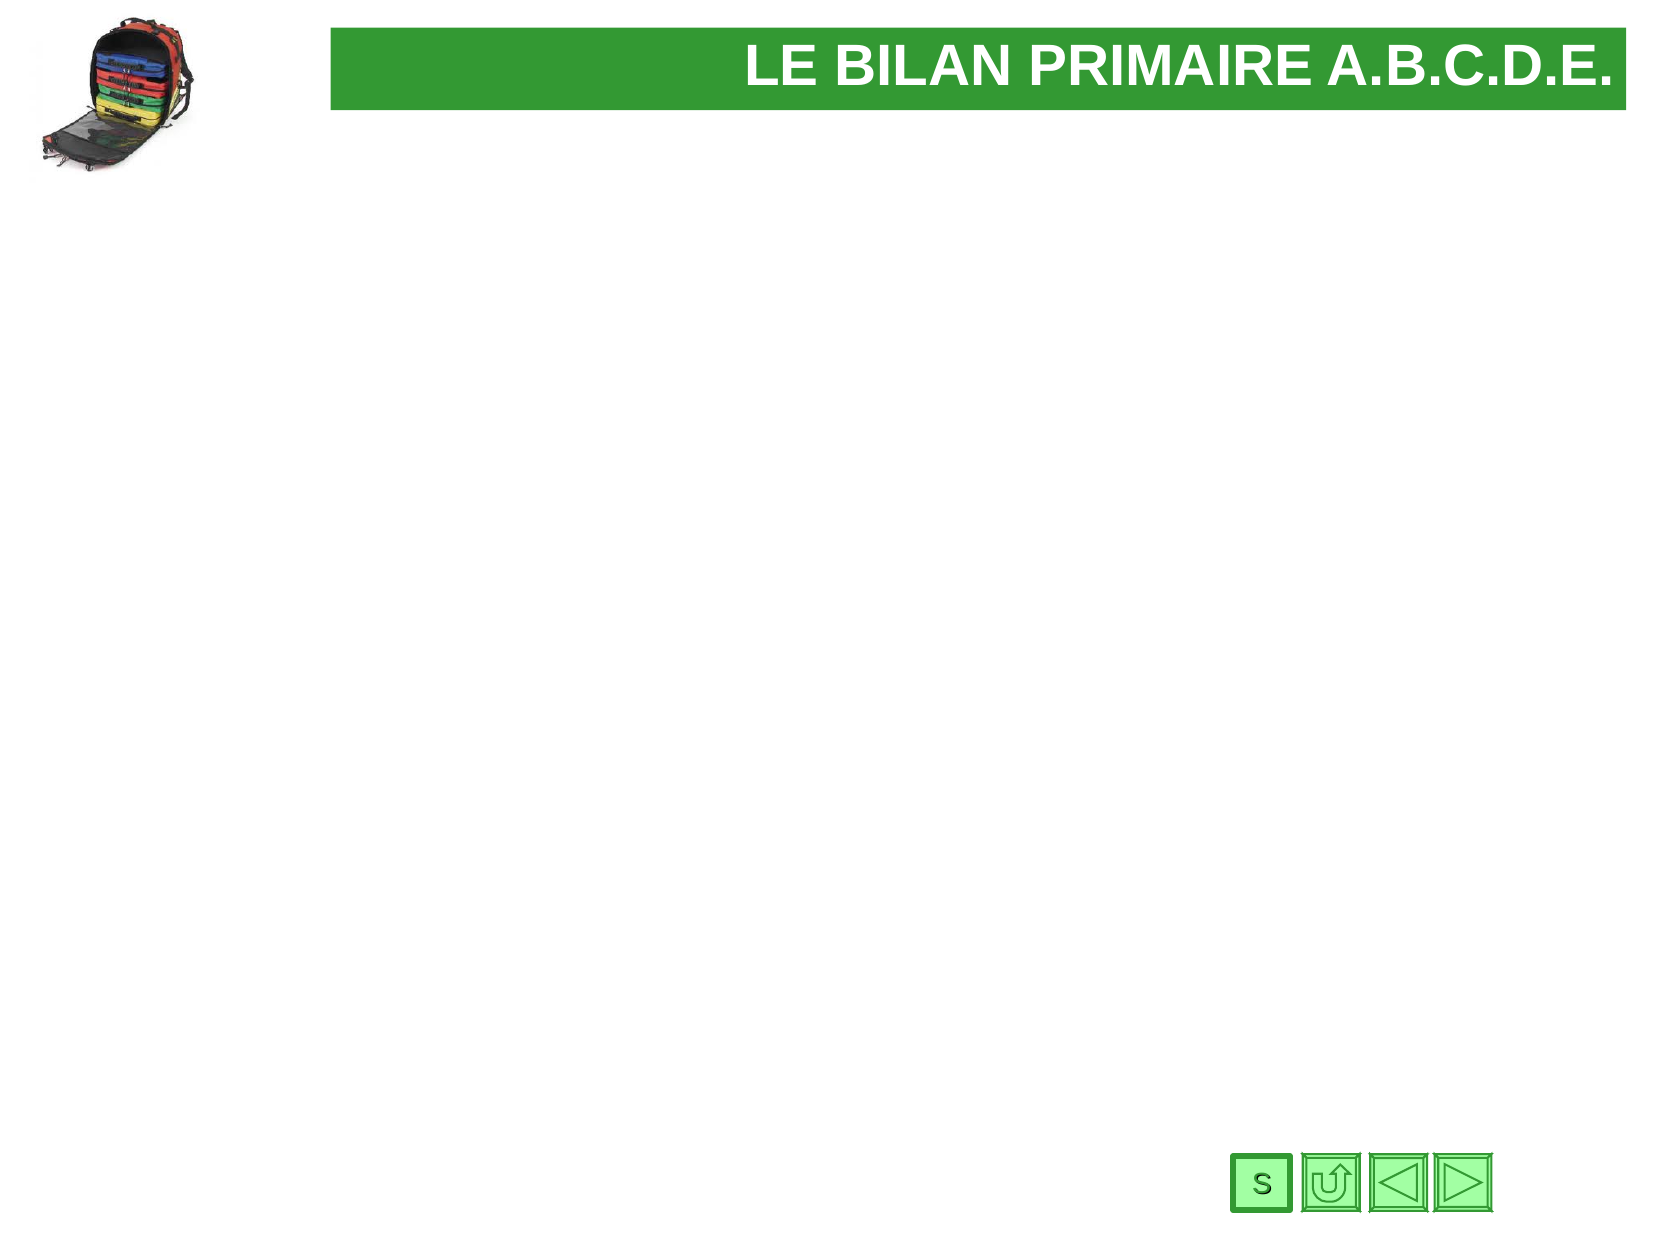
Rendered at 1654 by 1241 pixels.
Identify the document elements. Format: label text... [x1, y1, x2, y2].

picture [29, 5, 201, 183]
text_box LE BILAN PRIMAIRE A.B.C.D.E. [330, 25, 1630, 107]
